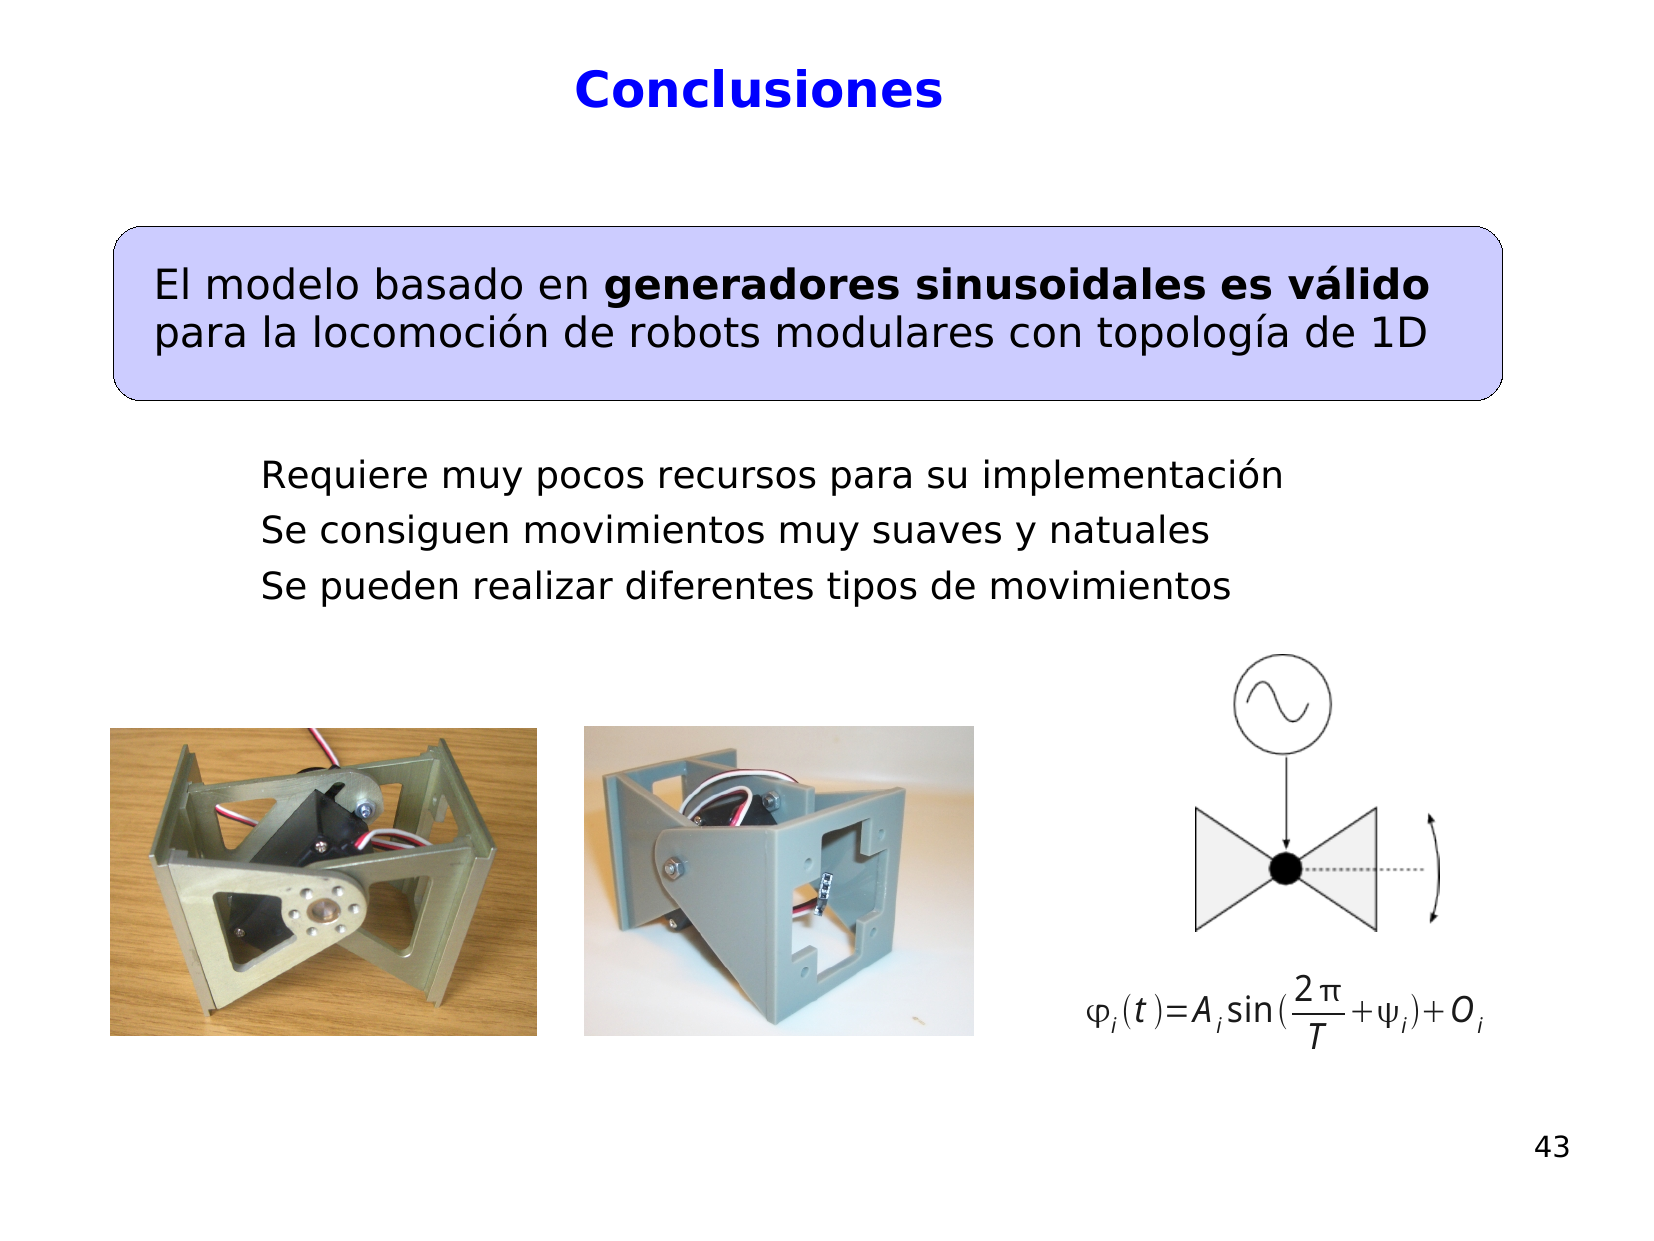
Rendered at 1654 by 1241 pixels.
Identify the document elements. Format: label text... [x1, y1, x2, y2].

picture [1195, 654, 1440, 932]
text_box [113, 226, 1503, 401]
text_box El modelo basado en generadores sinusoidales es válido para la locomoción de robots modulares con topología de 1D [138, 253, 1520, 365]
text_box Conclusiones [559, 53, 960, 127]
chart [1077, 967, 1491, 1058]
text_box Requiere muy pocos recursos para su implementación Se consiguen movimientos muy suaves y natuales Se pueden realizar diferentes tipos de movimientos [233, 446, 1314, 616]
picture [584, 726, 974, 1037]
picture [110, 728, 537, 1036]
